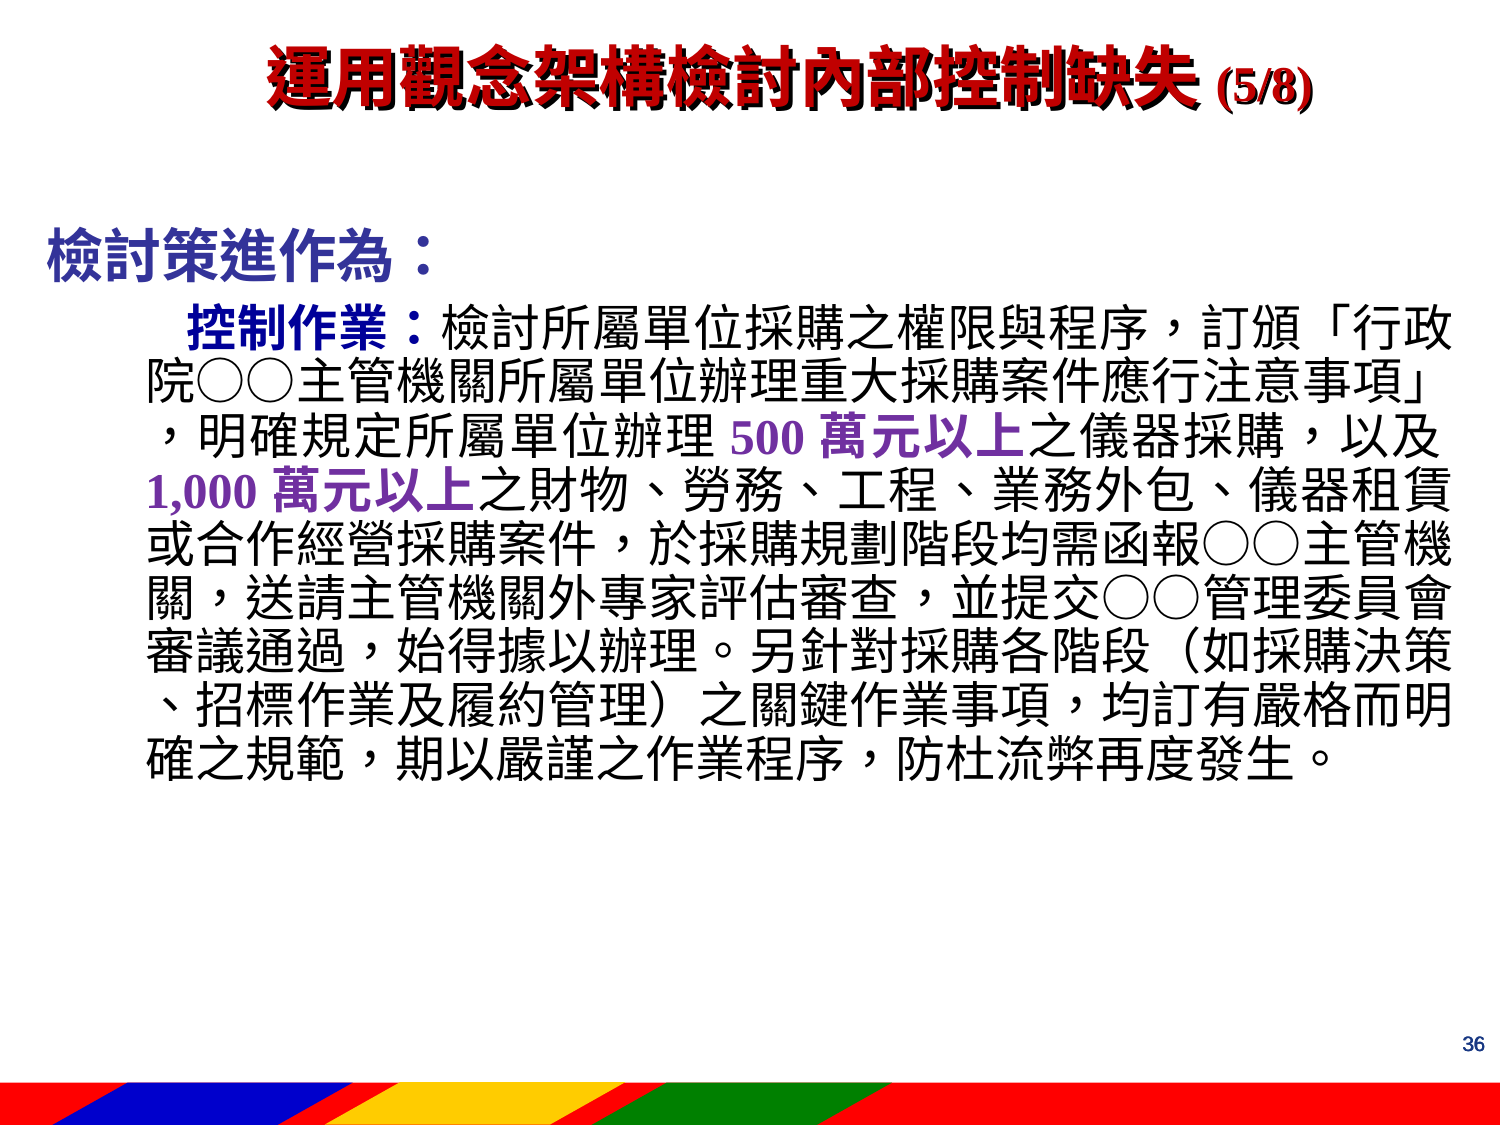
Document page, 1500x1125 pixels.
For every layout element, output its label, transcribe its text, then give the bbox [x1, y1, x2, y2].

text_box <編號> [1149, 1023, 1500, 1099]
subtitle 檢討策進作為： 控制作業：檢討所屬單位採購之權限與程序，訂頒「行政院○○主管機關所屬單位辦理重大採購案件應行注意事項」，明確規定所屬單位辦理500萬元以上之儀器採購，以及1,000萬元以上之財物、勞務、工程、業務外包、儀器租賃或合作經營採購案件，於採購規劃階段均需函報○○主管機關，送請主管機關外專家評估審查，並提交○○管理委員會審議通過，始得據以辦理。另針對採購各階段（如採購決策、招標作業及履約管理）之關鍵作業事項，均訂有嚴格而明確之規範，期以嚴謹之作業程序，防杜流弊再度發生。 [30, 220, 1469, 1024]
text_box 運用觀念架構檢討內部控制缺失(5/8) [84, 12, 1494, 138]
